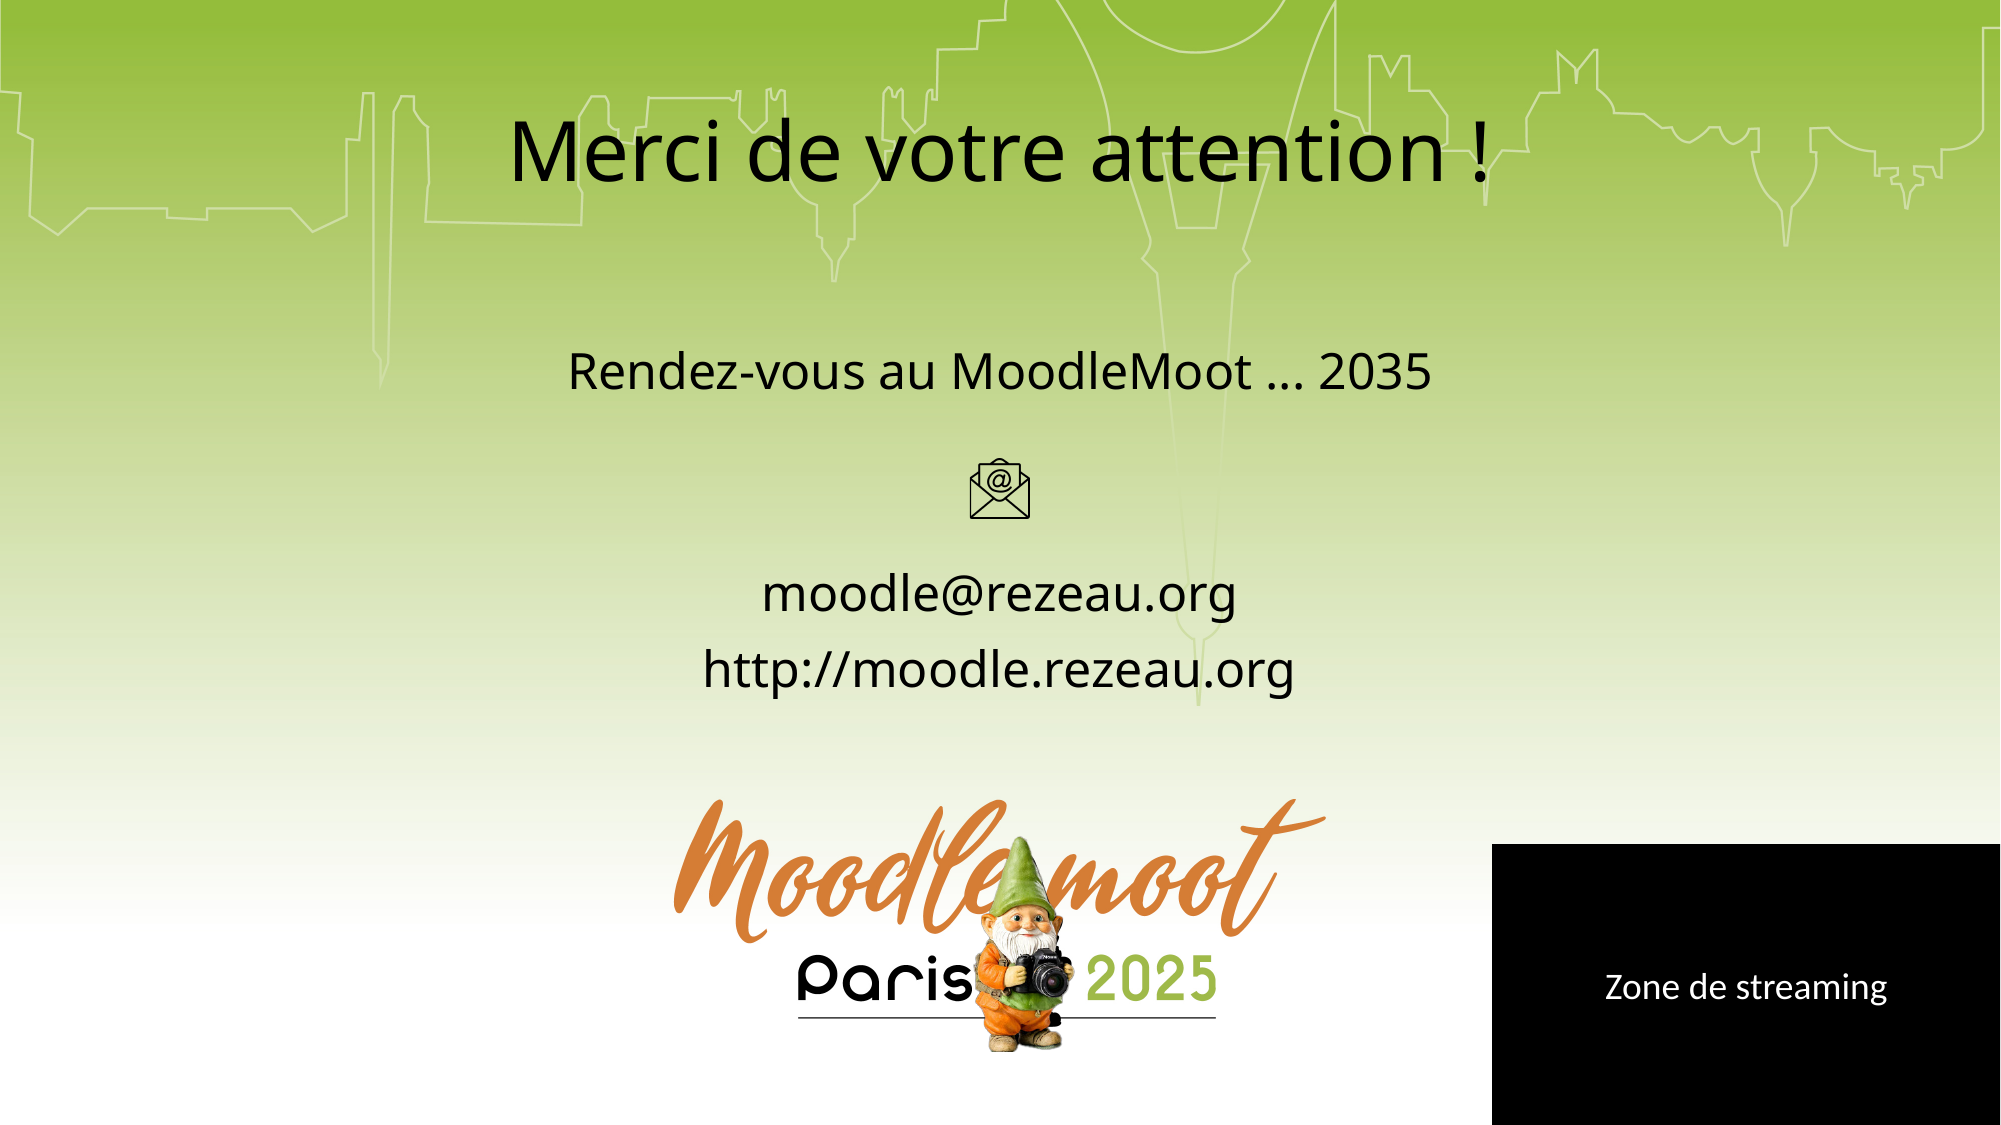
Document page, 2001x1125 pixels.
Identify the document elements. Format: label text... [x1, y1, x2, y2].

list moodle@rezeau.org http://moodle.rezeau.org [202, 554, 1798, 686]
picture [0, 0, 2001, 1125]
list Rendez-vous au MoodleMoot ... 2035 [202, 326, 1798, 421]
title Merci de votre attention ! [202, 64, 1798, 245]
